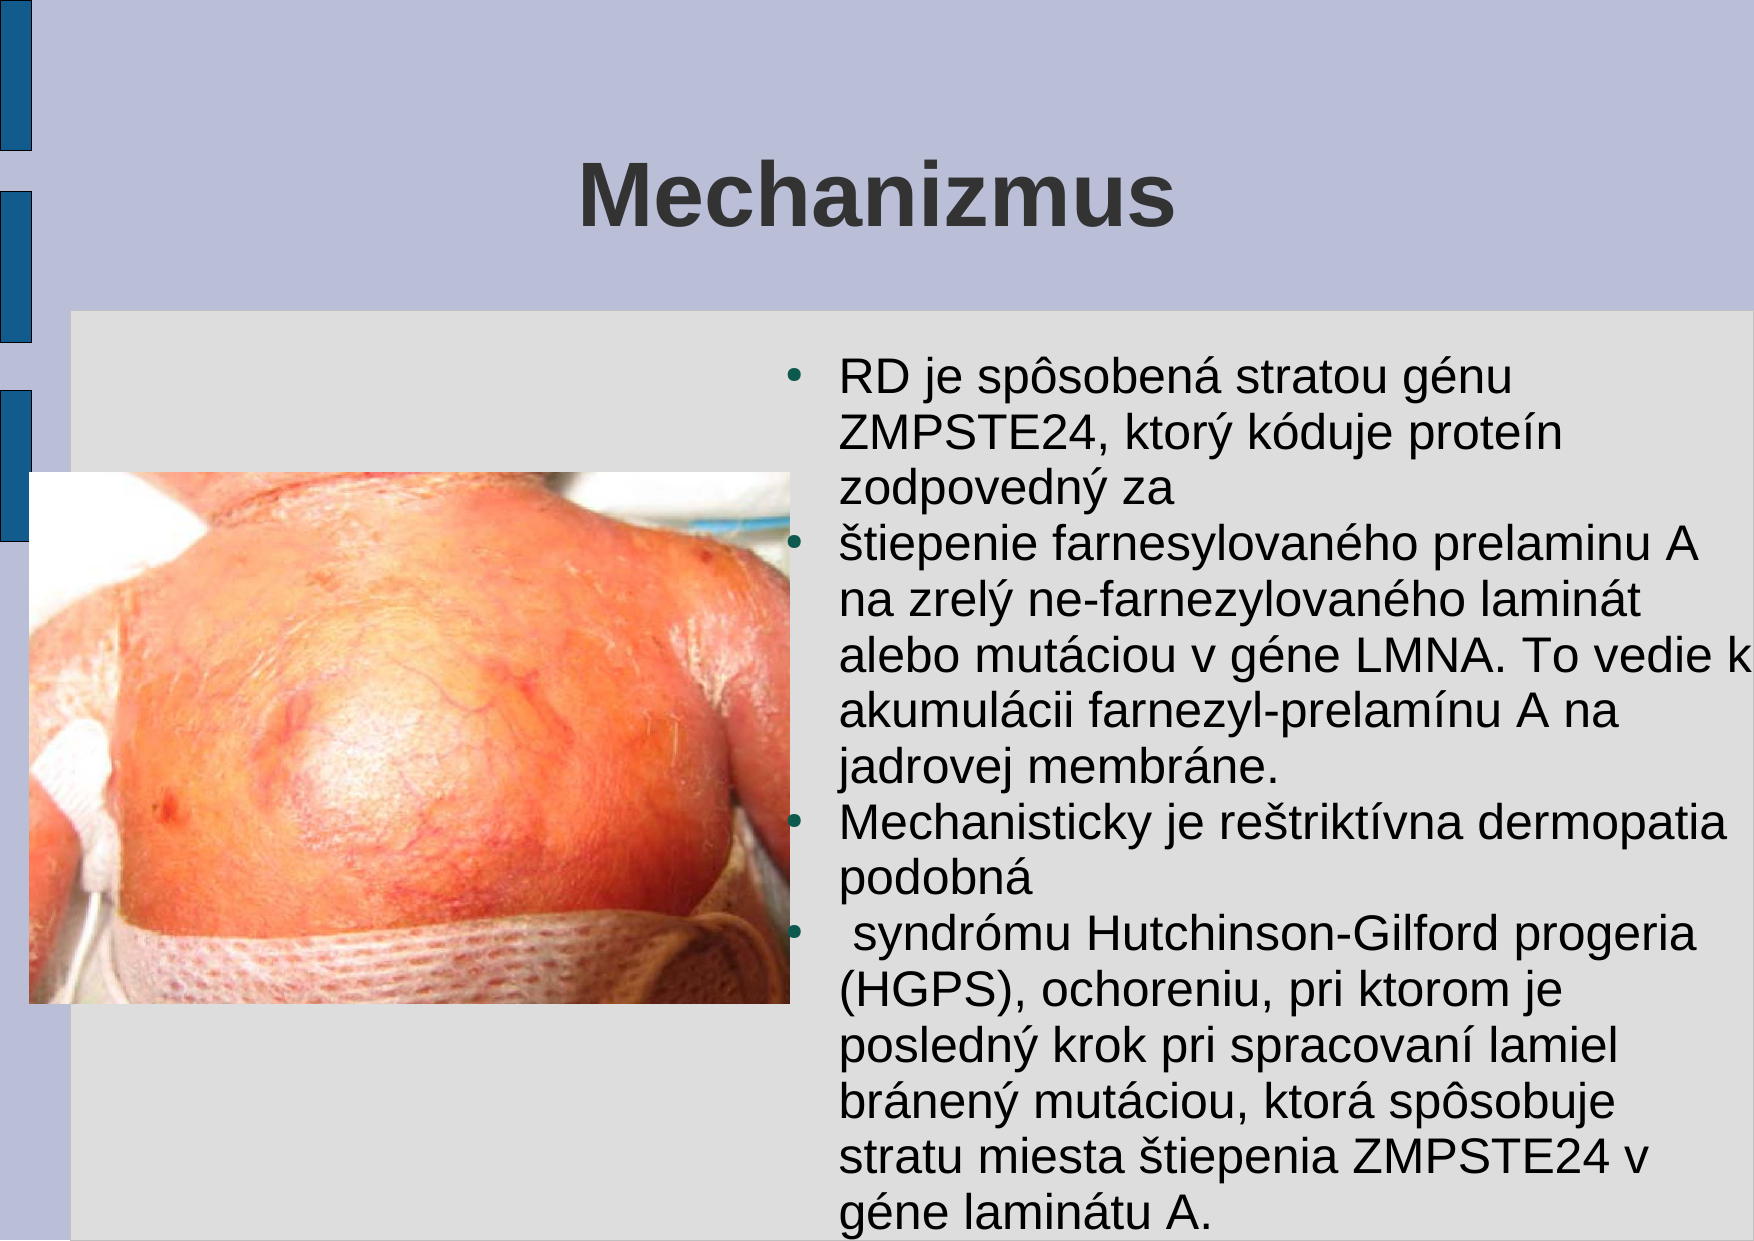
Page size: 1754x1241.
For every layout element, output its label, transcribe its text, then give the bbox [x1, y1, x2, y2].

list RD je spôsobená stratou génu ZMPSTE24, ktorý kóduje proteín zodpovedný za štiepenie farnesylovaného prelaminu A na zrelý ne-farnezylovaného laminát alebo mutáciou v géne LMNA. To vedie k akumulácii farnezyl-prelamínu A na jadrovej membráne. Mechanisticky je reštriktívna dermopatia podobná syndrómu Hutchinson-Gilford progeria (HGPS), ochoreniu, pri ktorom je posledný krok pri spracovaní lamiel bránený mutáciou, ktorá spôsobuje stratu miesta štiepenia ZMPSTE24 v géne laminátu A. [767, 348, 1754, 1241]
title Mechanizmus [128, 98, 1627, 291]
picture [29, 472, 767, 1004]
